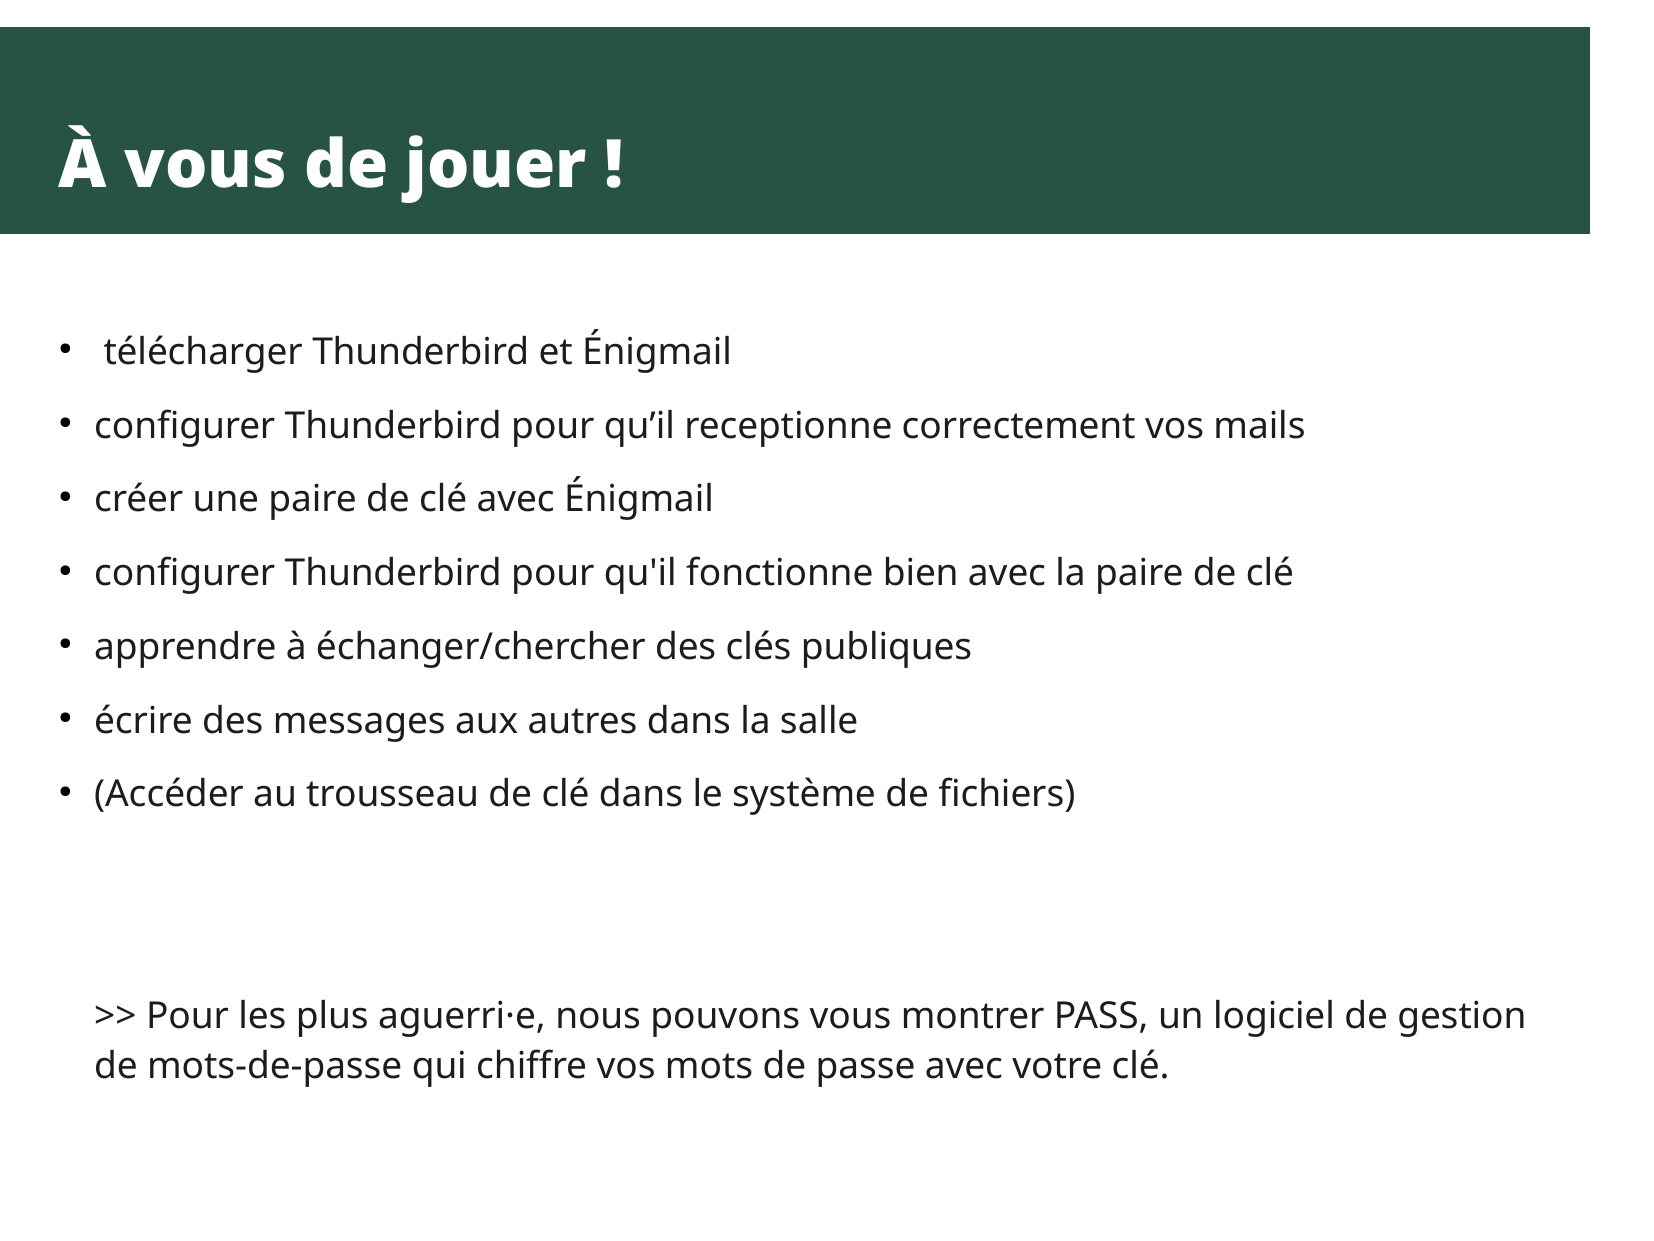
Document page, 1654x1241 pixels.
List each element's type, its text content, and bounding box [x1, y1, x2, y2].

title À vous de jouer ! [59, 59, 1595, 207]
list télécharger Thunderbird et Énigmail configurer Thunderbird pour qu’il receptionne correctement vos mails créer une paire de clé avec Énigmail configurer Thunderbird pour qu'il fonctionne bien avec la paire de clé apprendre à échanger/chercher des clés publiques écrire des messages aux autres dans la salle (Accéder au trousseau de clé dans le système de fichiers) >> Pour les plus aguerri·e, nous pouvons vous montrer PASS, un logiciel de gestion de mots-de-passe qui chiffre vos mots de passe avec votre clé. [59, 324, 1565, 1093]
